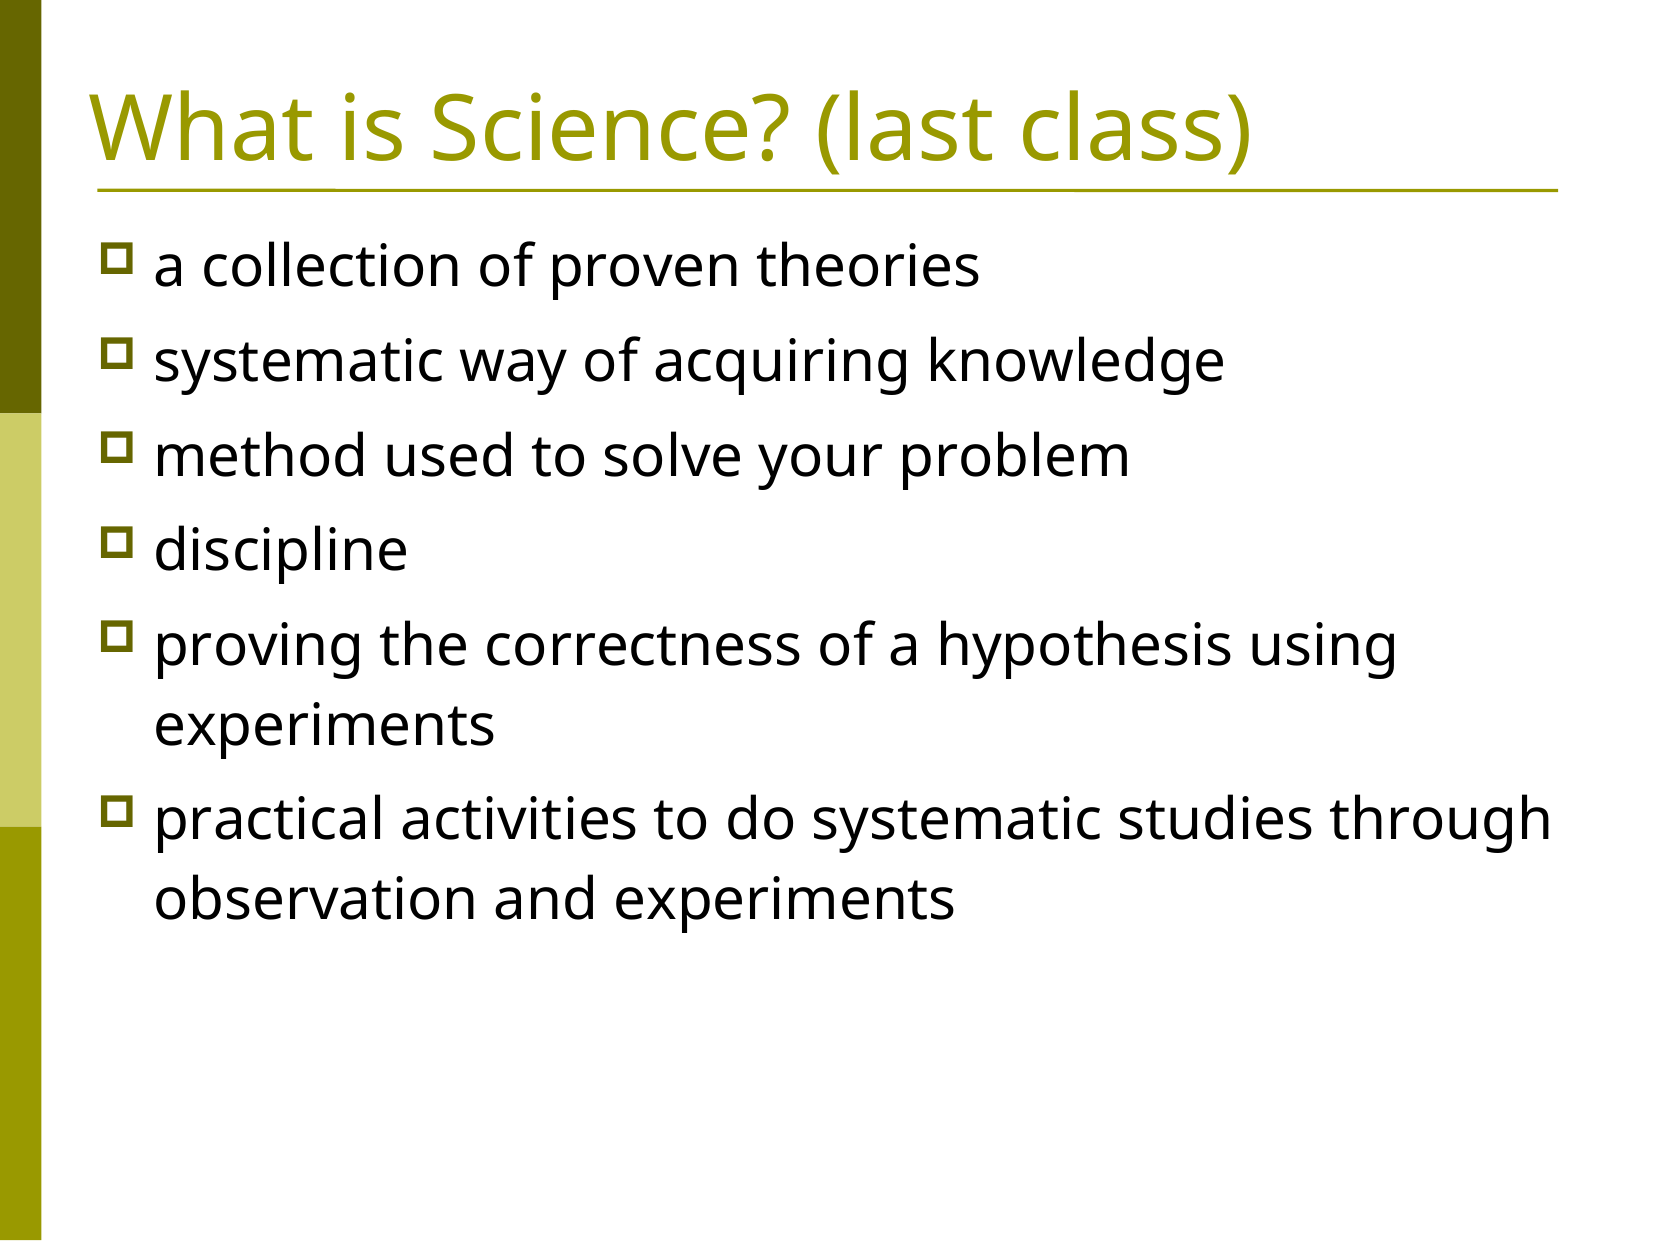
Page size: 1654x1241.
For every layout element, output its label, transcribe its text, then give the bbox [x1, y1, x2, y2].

title What is Science? (last class) [88, 43, 1577, 207]
list a collection of proven theories systematic way of acquiring knowledge method used to solve your problem discipline proving the correctness of a hypothesis using experiments practical activities to do systematic studies through observation and experiments [82, 216, 1571, 951]
